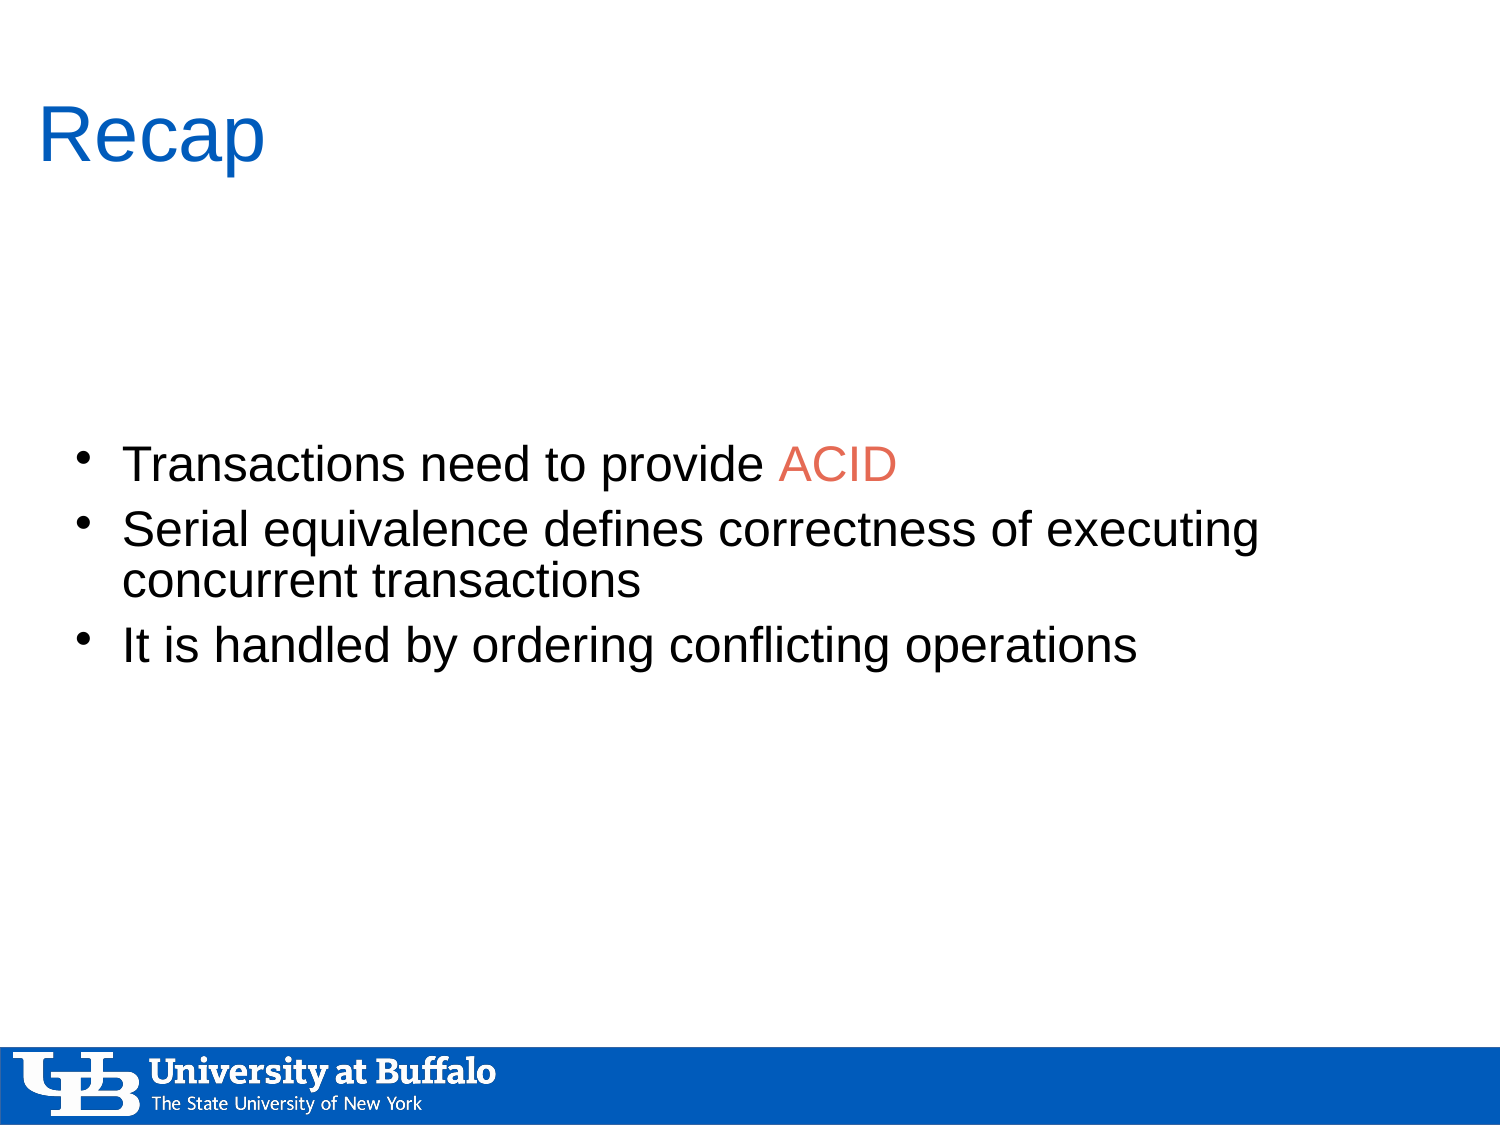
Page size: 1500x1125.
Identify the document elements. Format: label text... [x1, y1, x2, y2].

subtitle Transactions need to provide ACID Serial equivalence defines correctness of executing concurrent transactions It is handled by ordering conflicting operations [75, 263, 1425, 916]
picture [13, 1052, 496, 1116]
title Recap [37, 95, 1388, 173]
